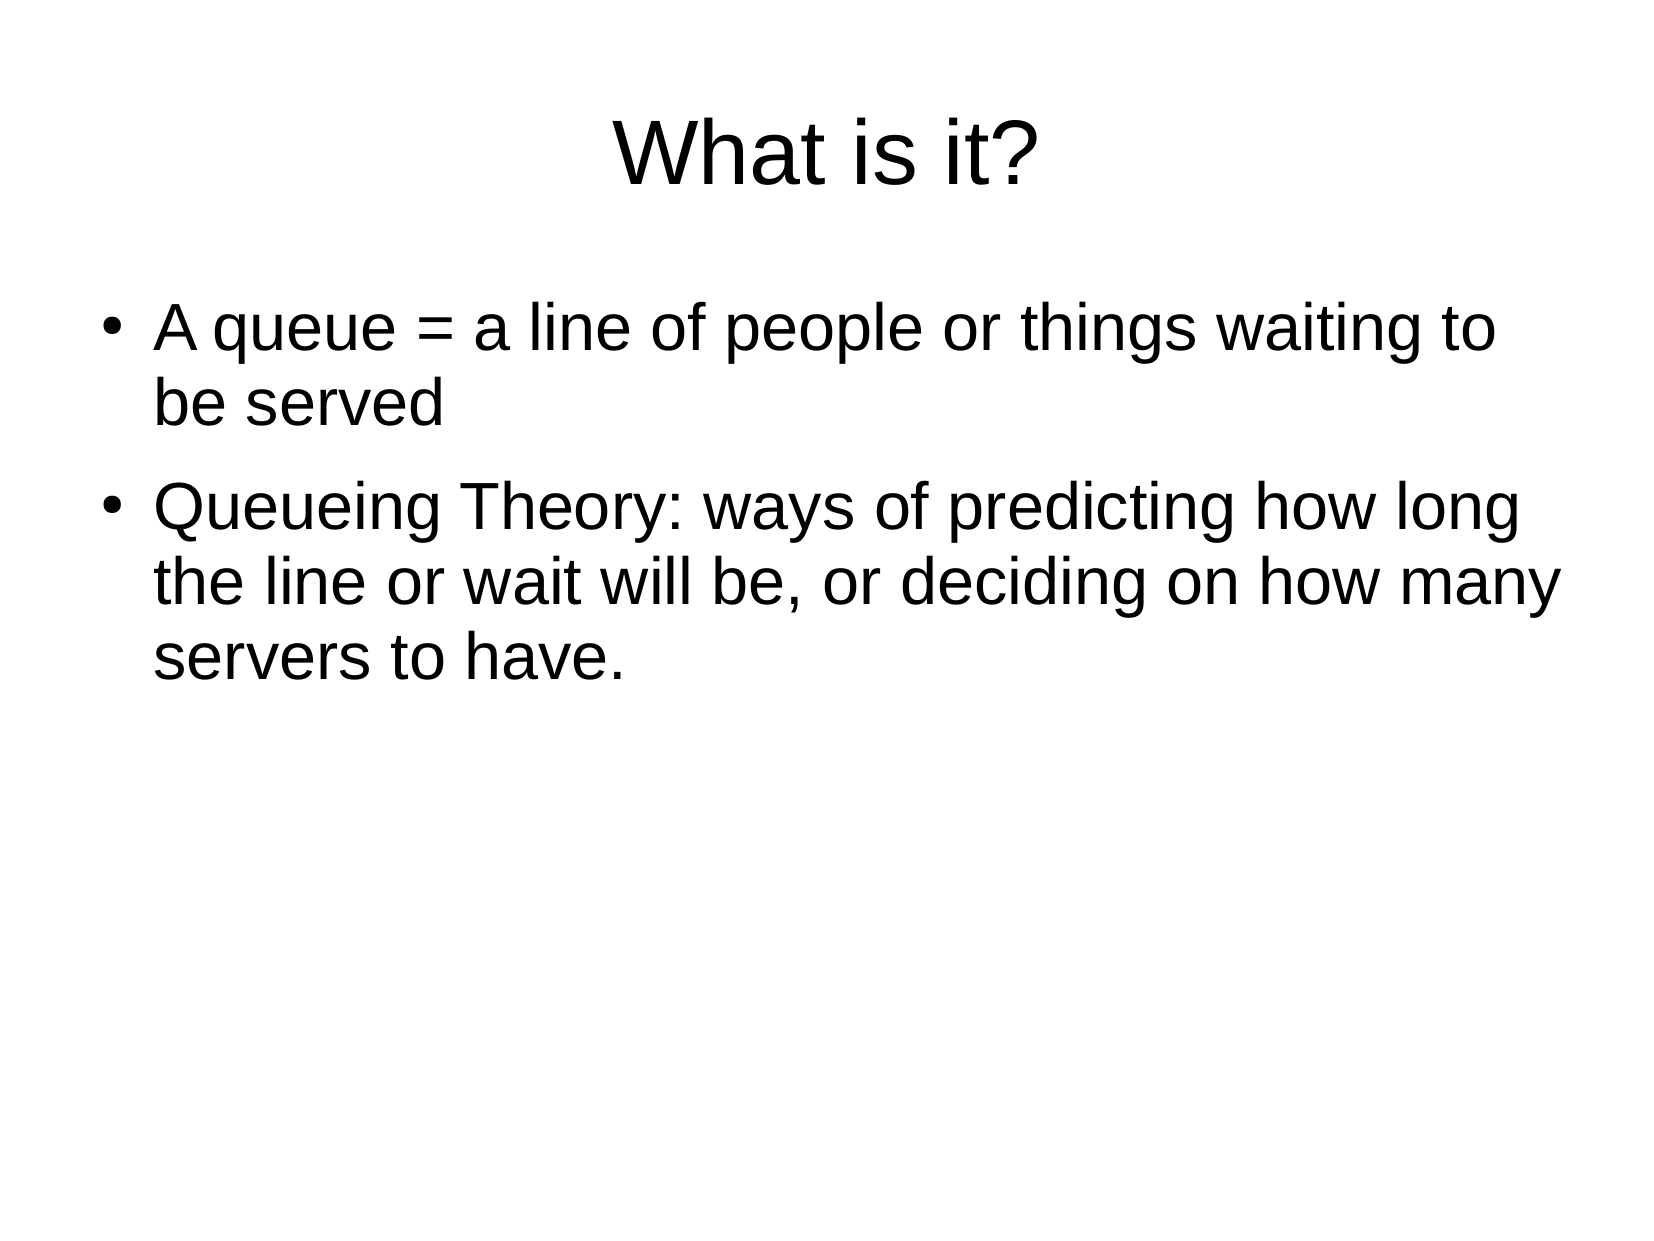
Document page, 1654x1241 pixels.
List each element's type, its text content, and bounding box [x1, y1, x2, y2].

list A queue = a line of people or things waiting to be served Queueing Theory: ways of predicting how long the line or wait will be, or deciding on how many servers to have. [82, 290, 1571, 1109]
title What is it? [82, 49, 1571, 257]
